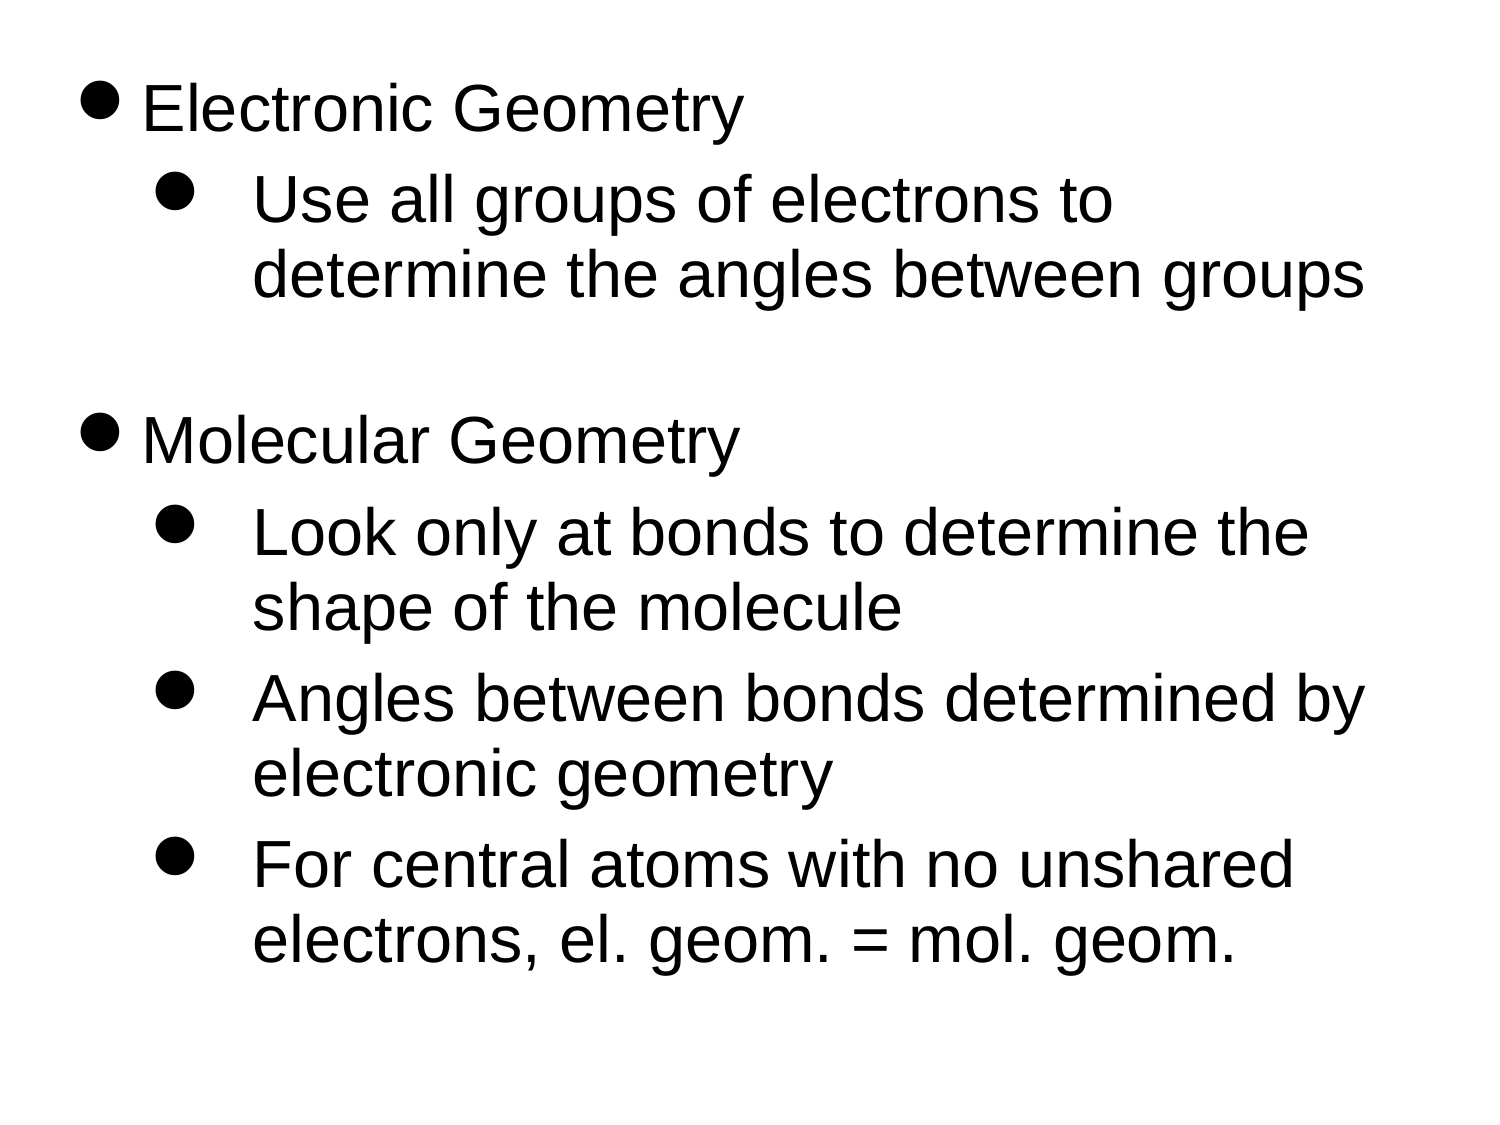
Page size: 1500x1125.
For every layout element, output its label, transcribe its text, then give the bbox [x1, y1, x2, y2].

text_box Electronic Geometry Use all groups of electrons to determine the angles between groups Molecular Geometry Look only at bonds to determine the shape of the molecule Angles between bonds determined by electronic geometry For central atoms with no unshared electrons, el. geom. = mol. geom. [74, 42, 1423, 1006]
